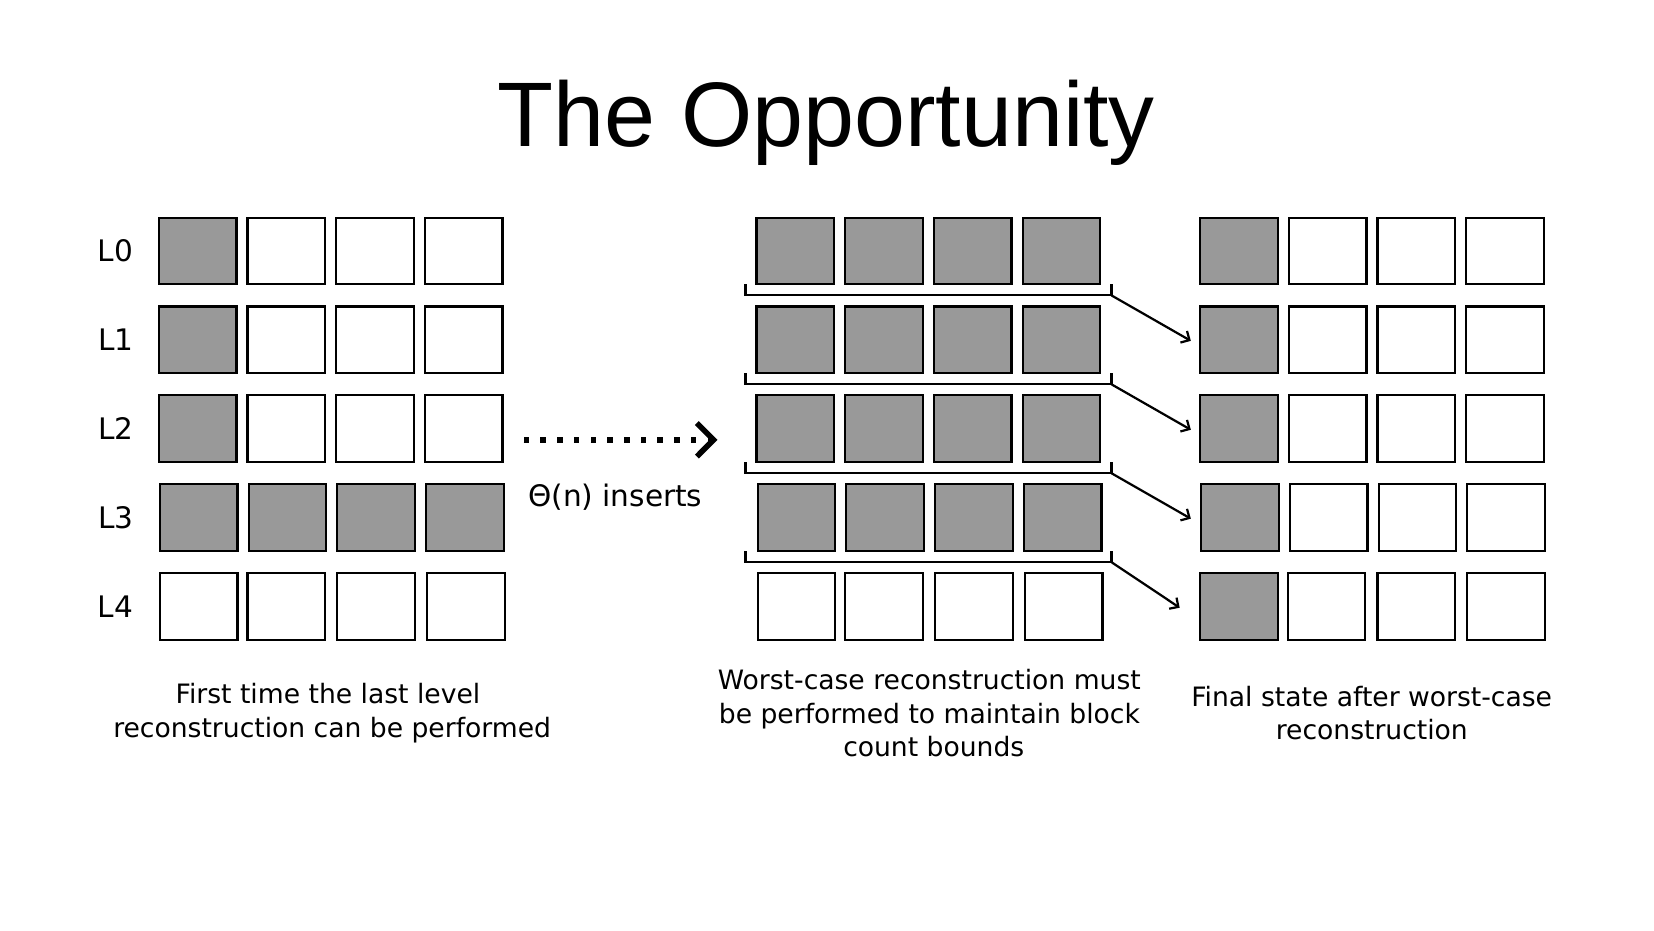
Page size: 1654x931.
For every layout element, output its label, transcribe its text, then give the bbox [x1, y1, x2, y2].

title The Opportunity [82, 37, 1571, 193]
picture [100, 217, 1553, 758]
